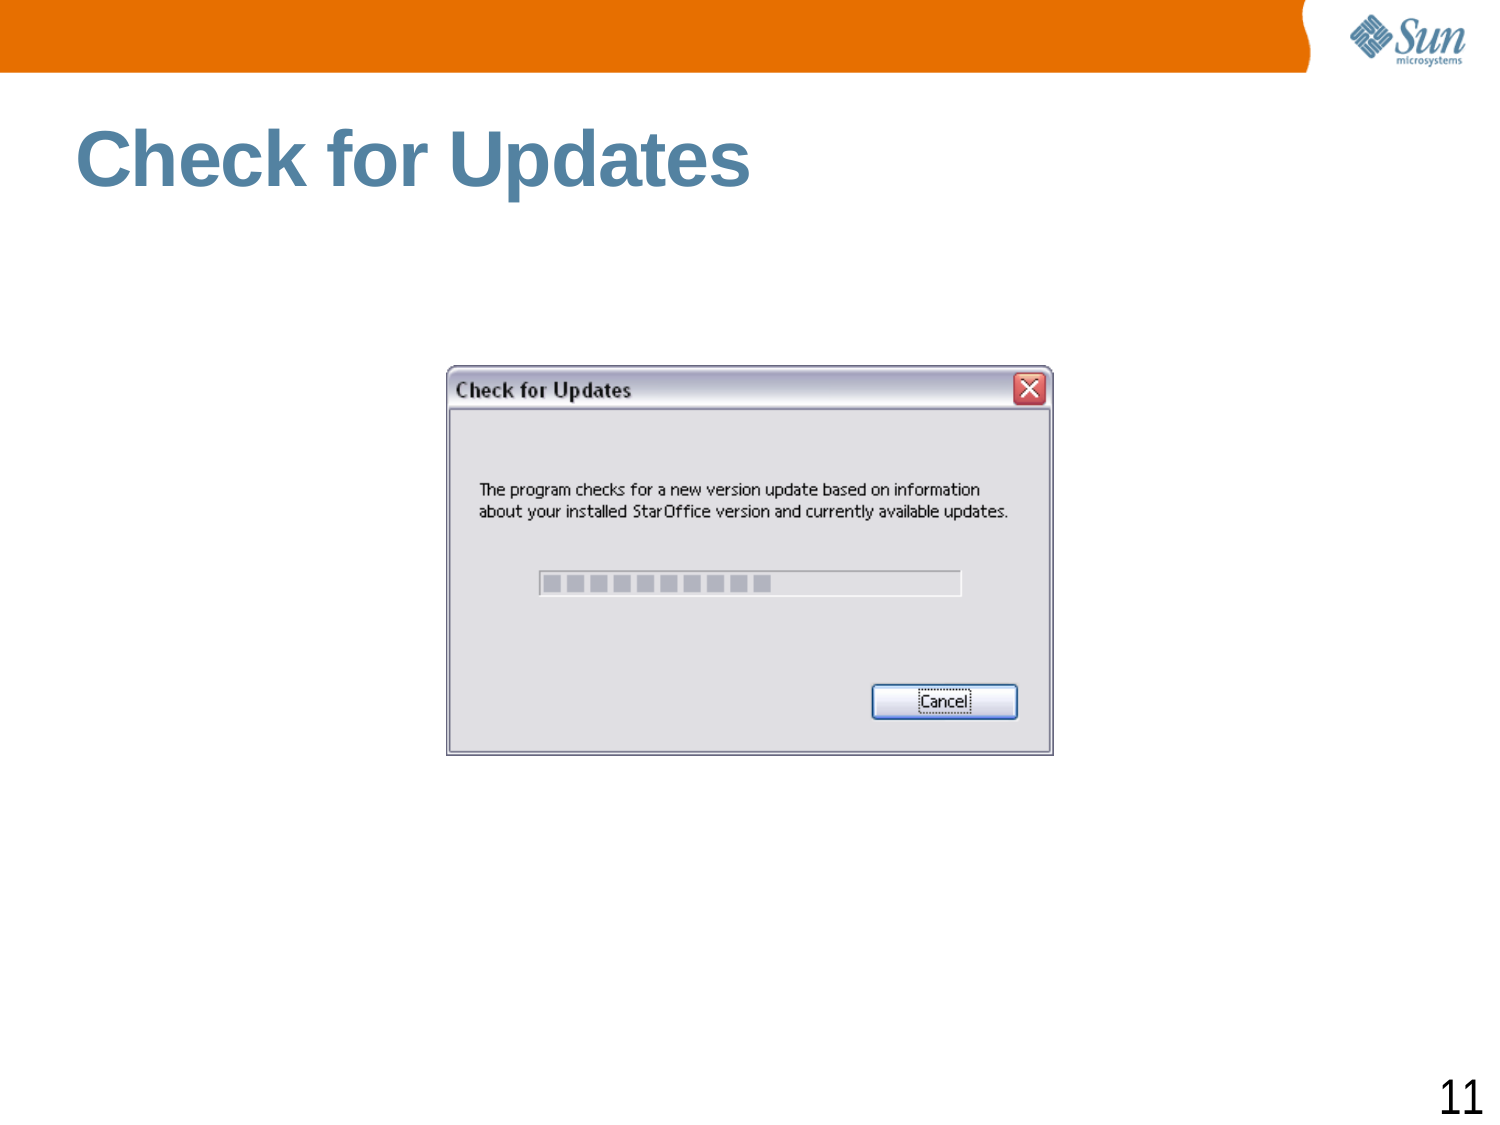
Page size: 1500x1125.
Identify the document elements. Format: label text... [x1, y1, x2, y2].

picture [0, 0, 1500, 75]
picture [446, 365, 1054, 756]
title Check for Updates [75, 122, 1438, 228]
